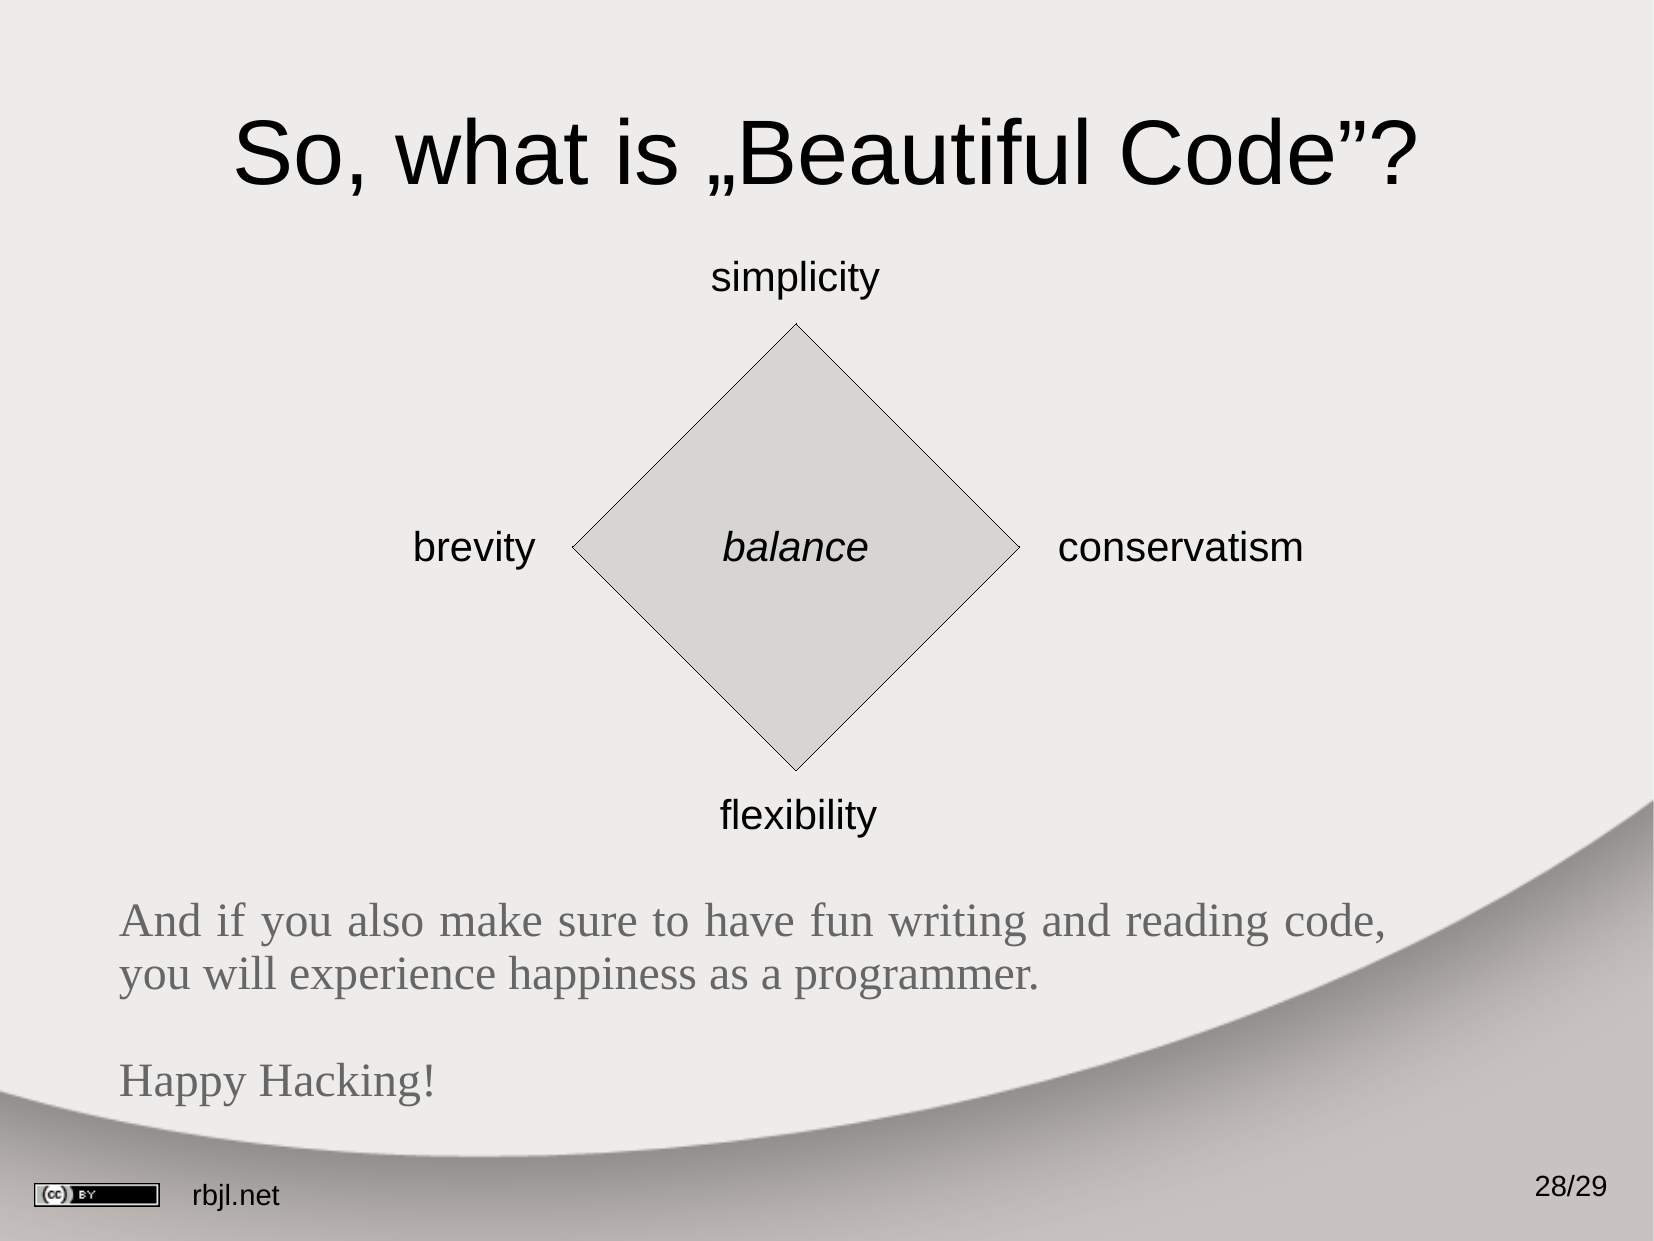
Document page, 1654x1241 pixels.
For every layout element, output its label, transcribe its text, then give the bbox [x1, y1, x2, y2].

text_box And if you also make sure to have fun writing and reading code, you will experience happiness as a programmer. Happy Hacking! [104, 886, 1404, 1241]
text_box conservatism [1043, 516, 1396, 578]
title So, what is „Beautiful Code”? [82, 49, 1571, 257]
text_box simplicity [619, 245, 972, 308]
text_box flexibility [622, 784, 975, 846]
text_box brevity [198, 516, 551, 578]
picture [0, 0, 1654, 1241]
text_box balance [572, 323, 1020, 771]
